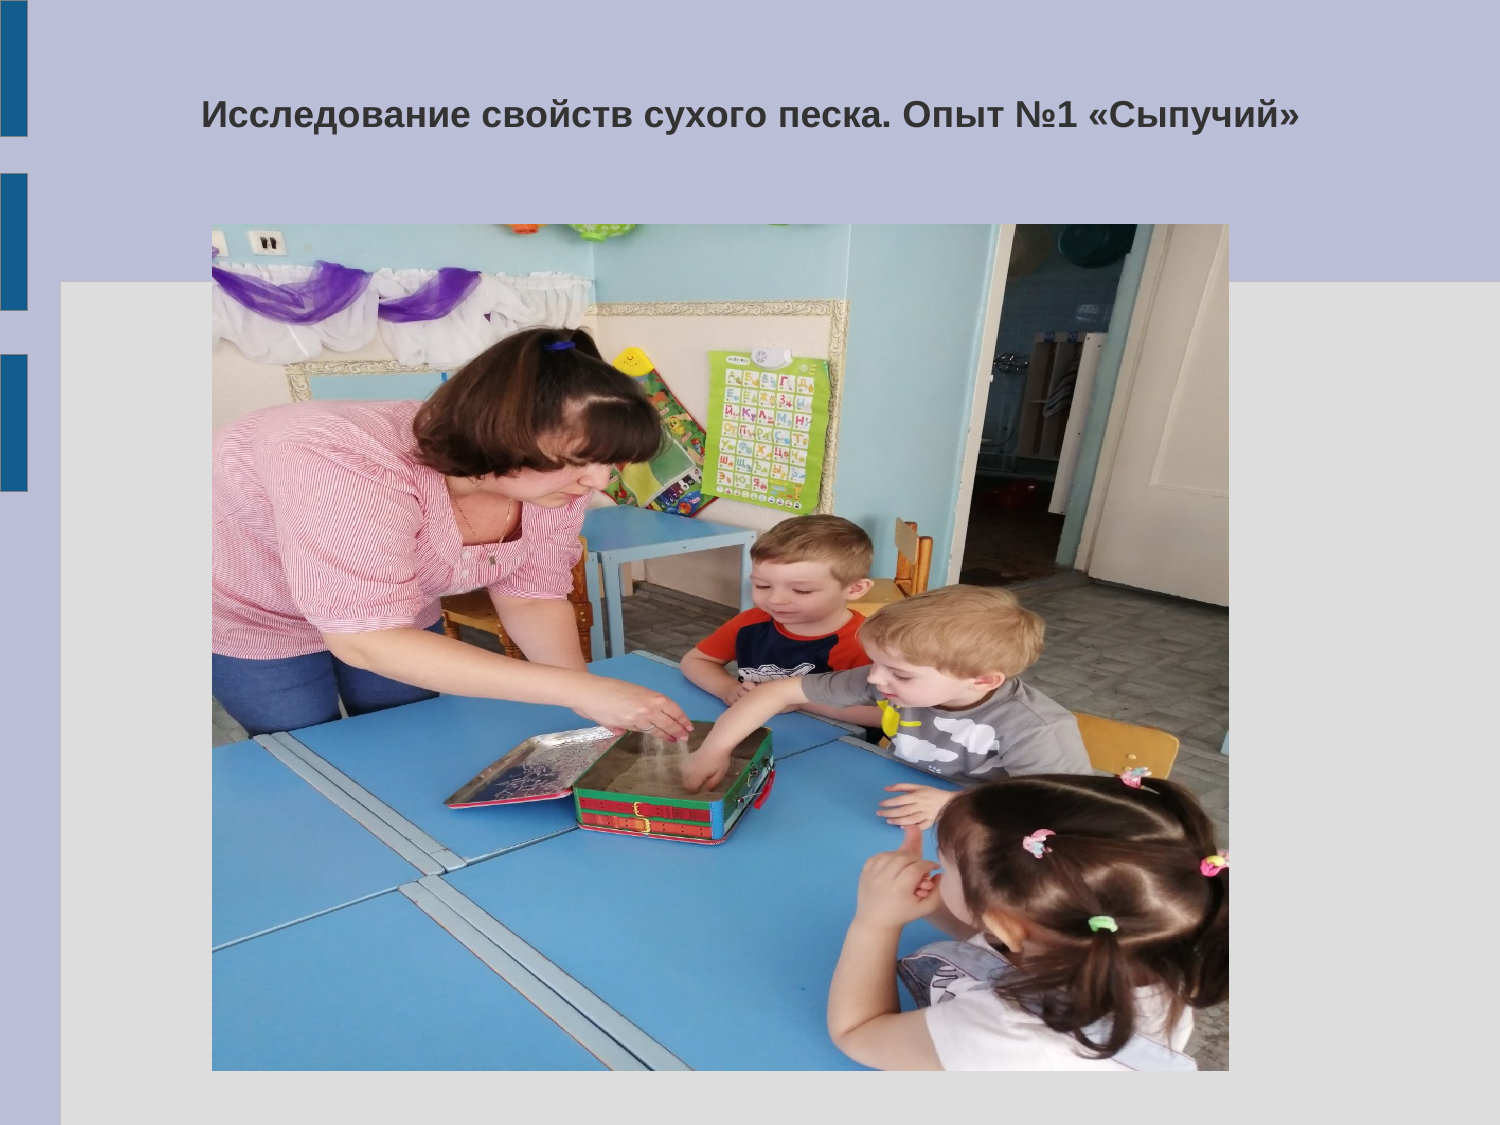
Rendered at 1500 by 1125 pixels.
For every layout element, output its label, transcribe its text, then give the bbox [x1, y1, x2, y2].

title Исследование свойств сухого песка. Опыт №1 «Сыпучий» [110, 82, 1392, 271]
picture [212, 224, 1229, 1071]
